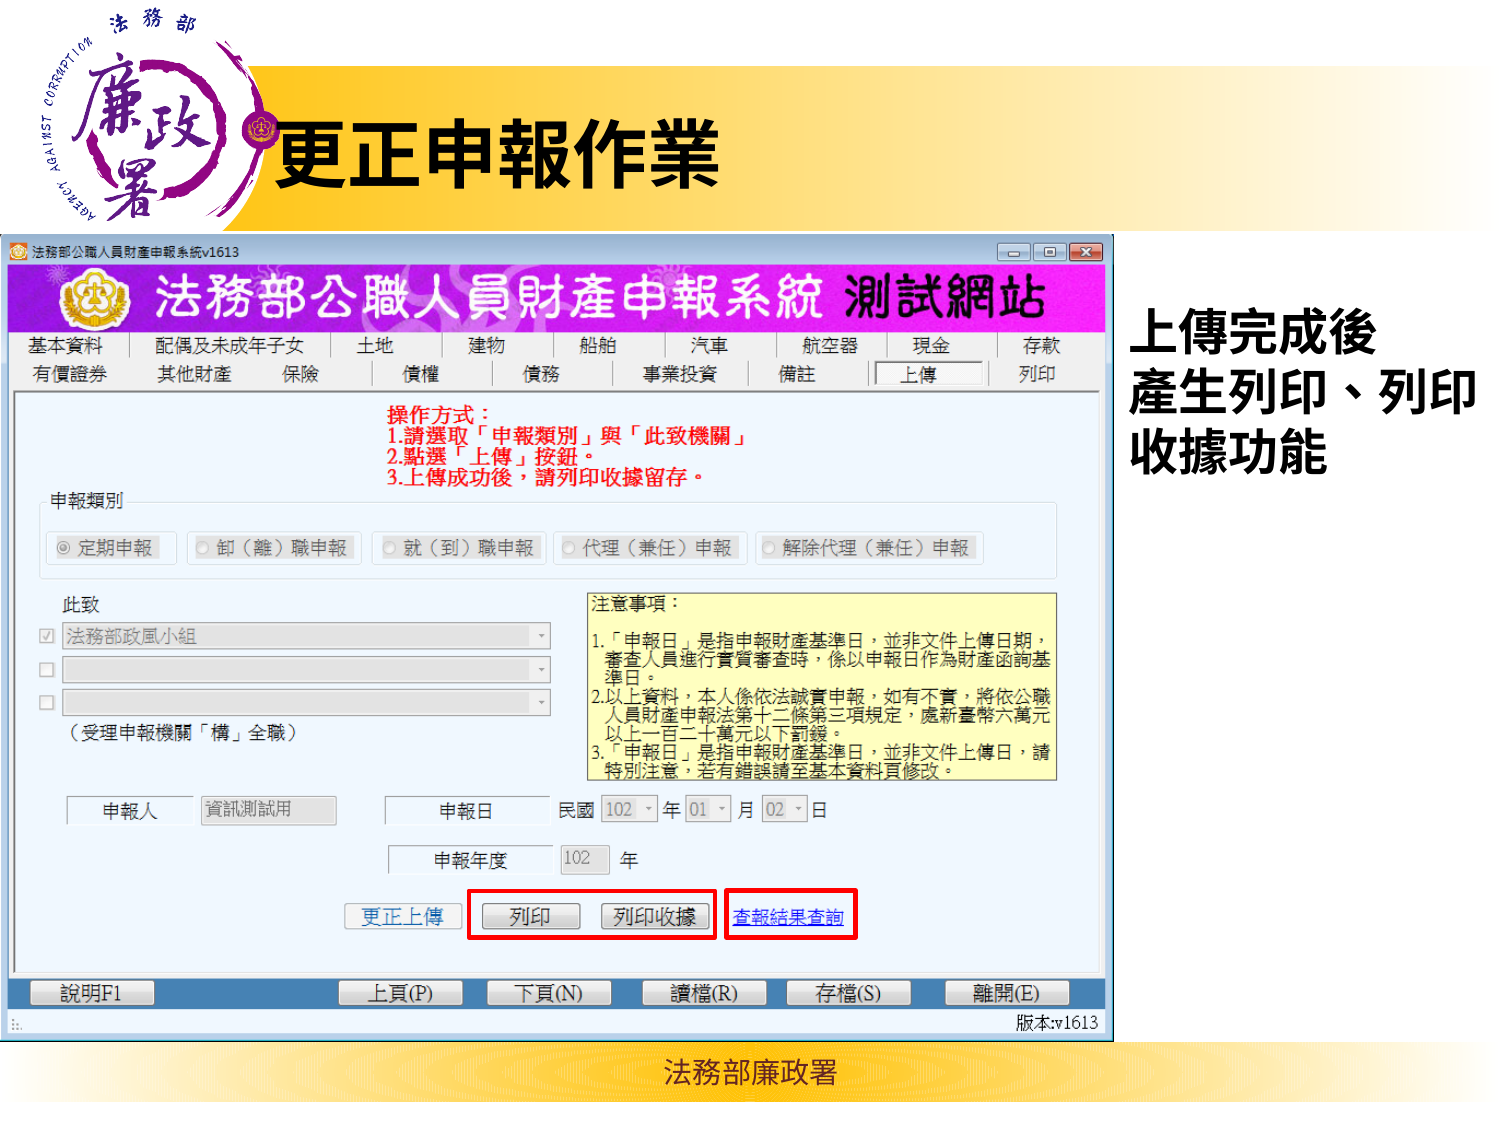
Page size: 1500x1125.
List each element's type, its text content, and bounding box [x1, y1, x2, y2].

picture [0, 234, 1114, 1042]
title 更正申報作業 [257, 70, 1426, 235]
text_box 法務部廉政署 [513, 1046, 989, 1107]
text_box 上傳完成後 產生列印、列印收據功能 [1113, 292, 1500, 551]
